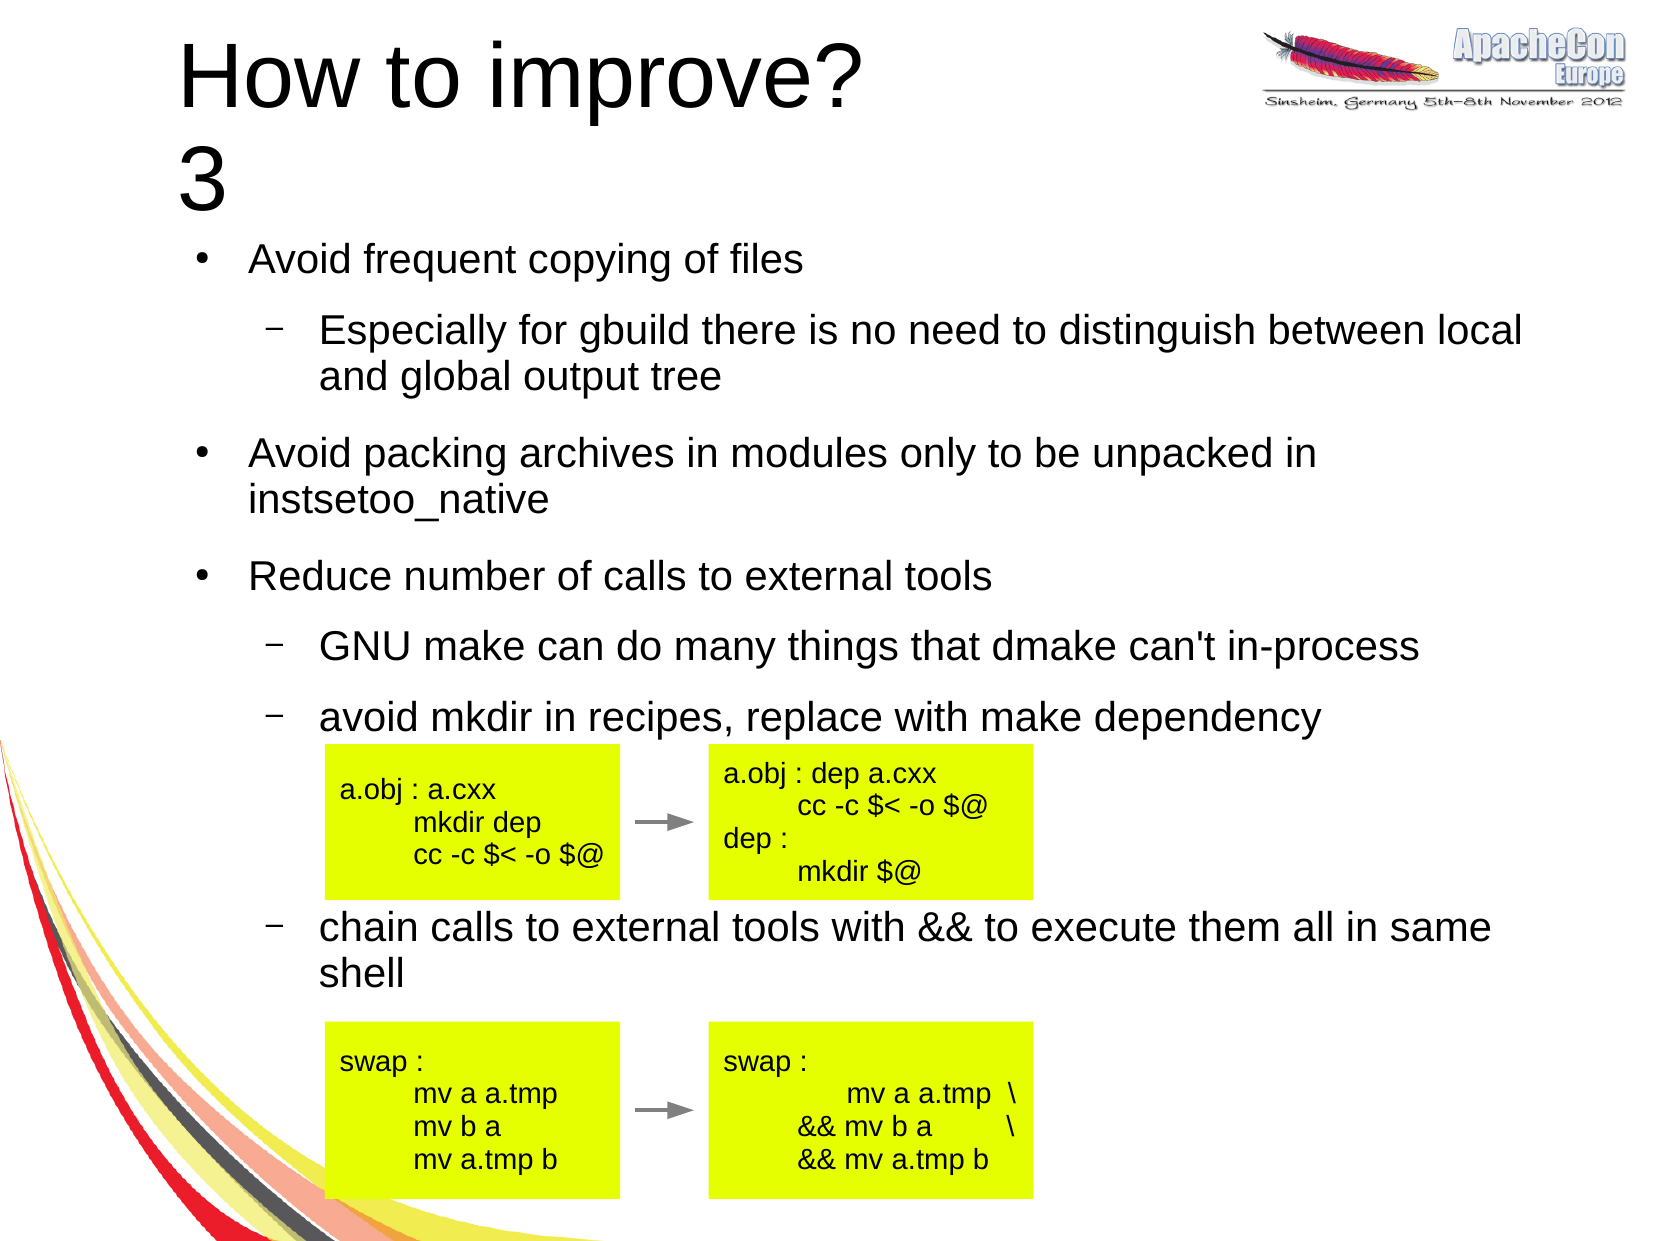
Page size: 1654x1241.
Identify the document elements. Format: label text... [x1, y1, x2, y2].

text_box swap : mv a a.tmp mv b a mv a.tmp b [324, 1021, 621, 1199]
list Avoid frequent copying of files Especially for gbuild there is no need to distinguish between local and global output tree Avoid packing archives in modules only to be unpacked in instsetoo_native Reduce number of calls to external tools GNU make can do many things that dmake can't in-process avoid mkdir in recipes, replace with make dependency chain calls to external tools with && to execute them all in same shell [177, 236, 1536, 1001]
title How to improve? 3 [177, 24, 1536, 230]
text_box a.obj : dep a.cxx cc -c $< -o $@ dep : mkdir $@ [708, 744, 1034, 901]
text_box swap : mv a a.tmp \ && mv b a \ && mv a.tmp b [708, 1021, 1034, 1199]
picture [0, 0, 1654, 1241]
text_box a.obj : a.cxx mkdir dep cc -c $< -o $@ [324, 744, 621, 901]
